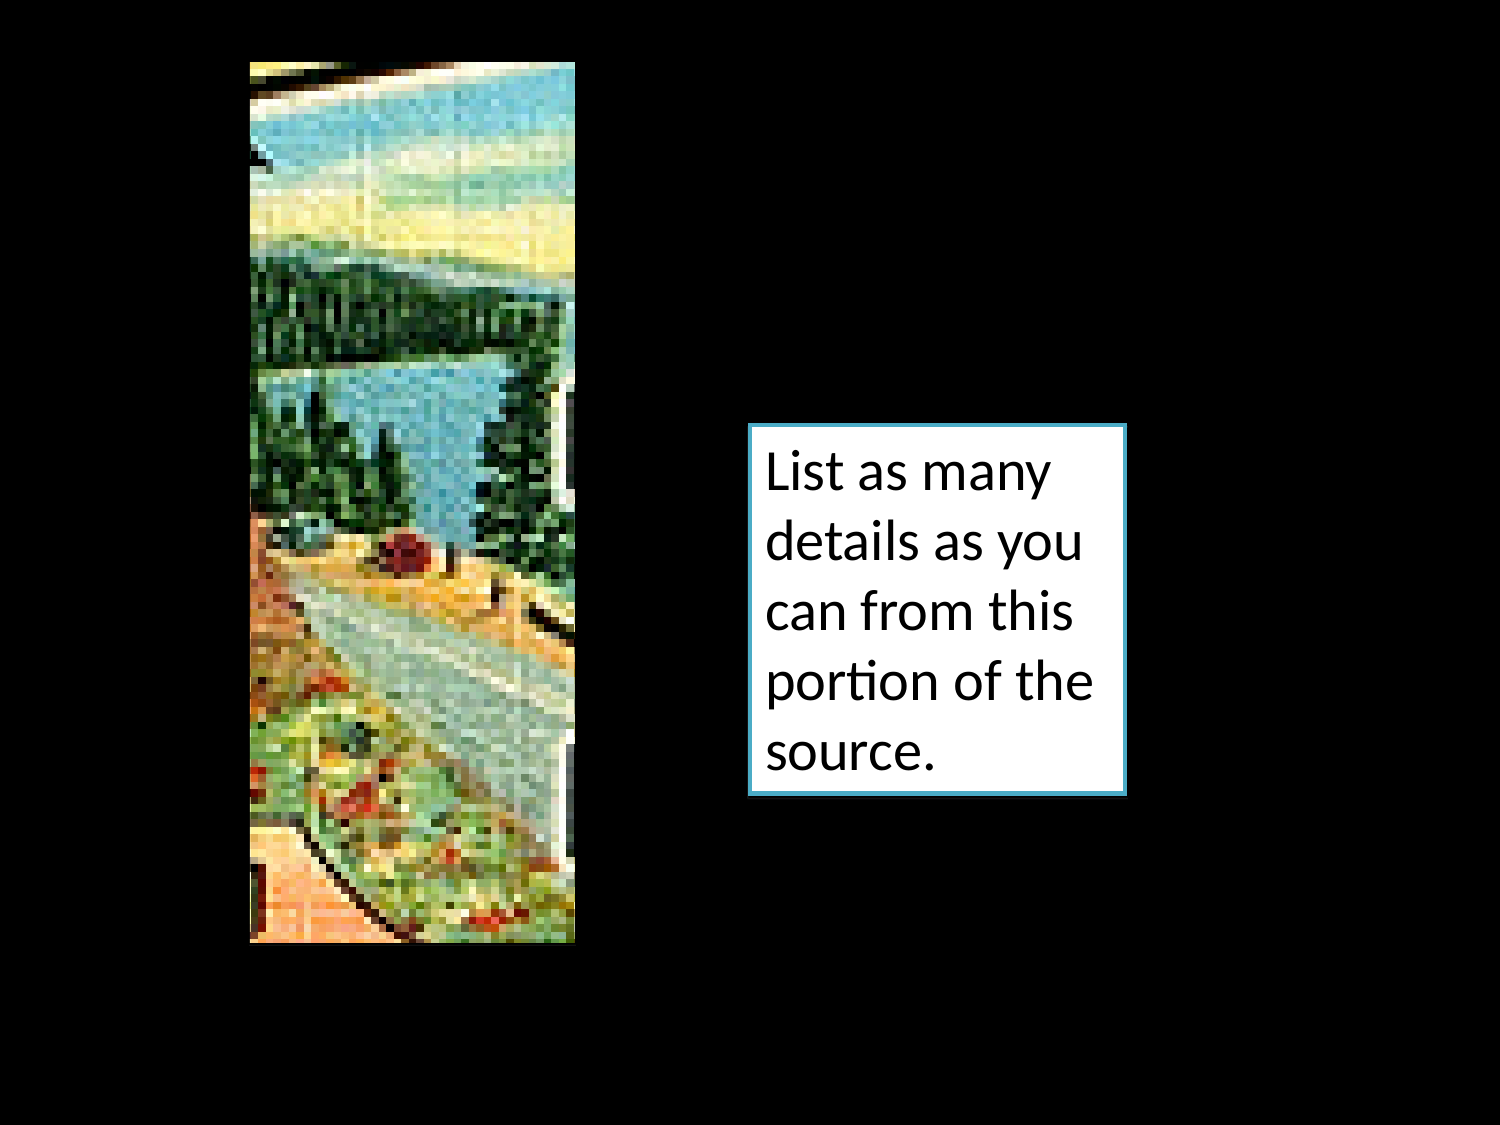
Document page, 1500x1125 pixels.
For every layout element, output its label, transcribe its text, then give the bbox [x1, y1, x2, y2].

picture [249, 62, 575, 943]
text_box List as many details as you can from this portion of the source. [750, 425, 1126, 794]
